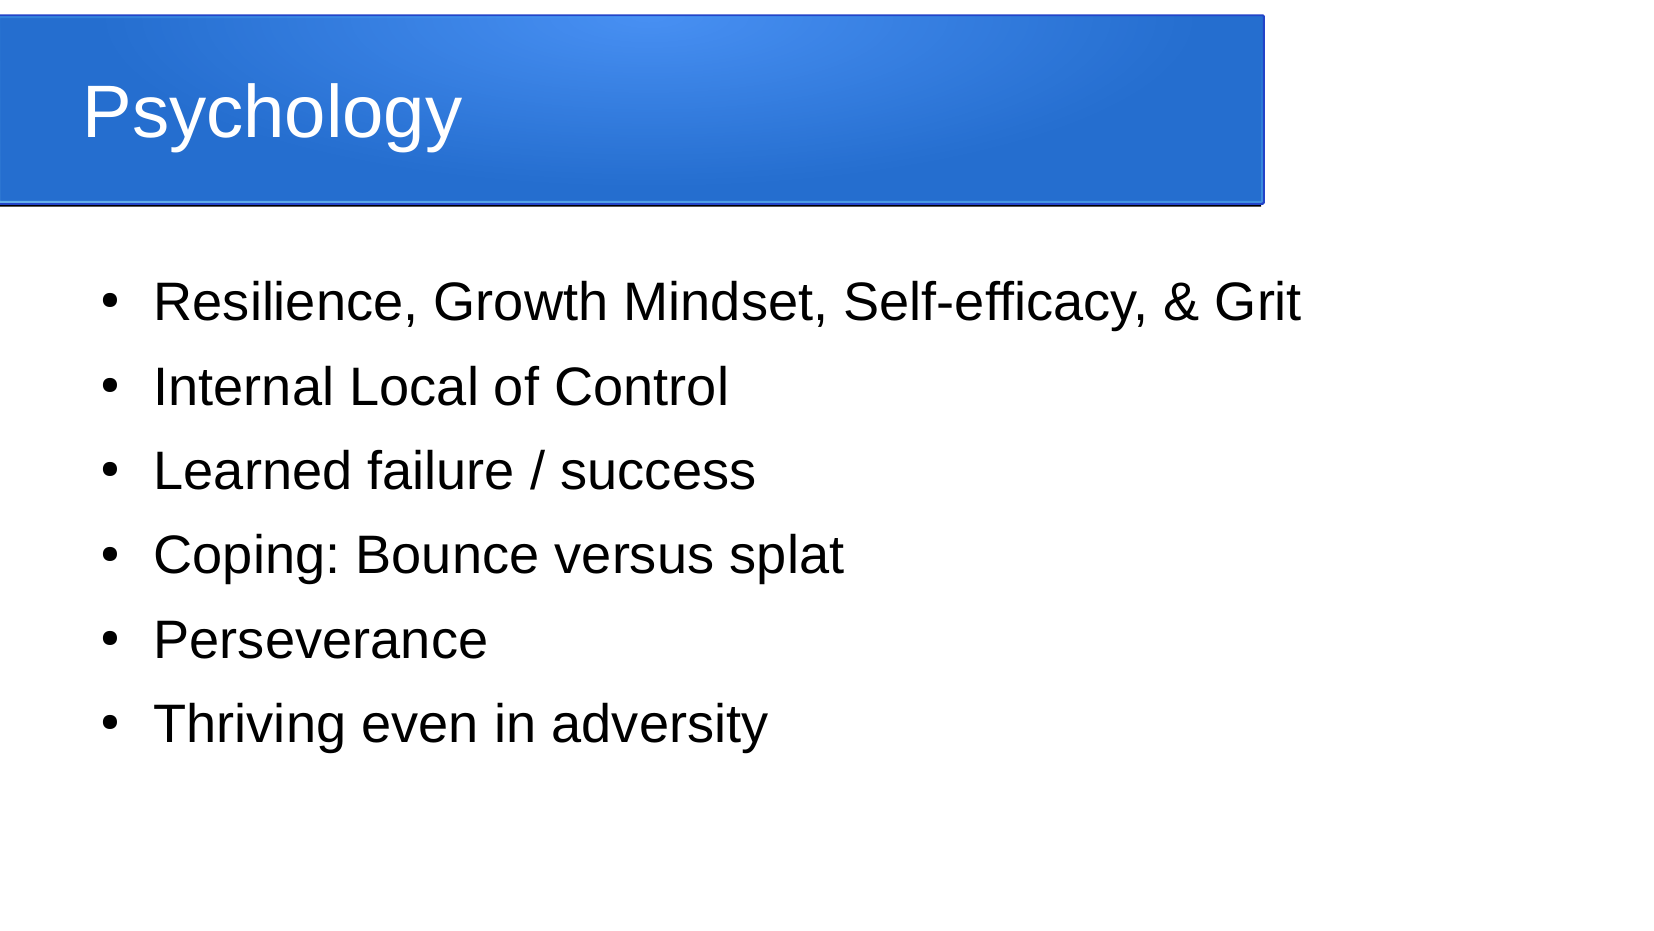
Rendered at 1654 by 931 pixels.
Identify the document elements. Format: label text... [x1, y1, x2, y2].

title Psychology [82, 35, 1235, 189]
list Resilience, Growth Mindset, Self-efficacy, & Grit Internal Local of Control Learned failure / success Coping: Bounce versus splat Perseverance Thriving even in adversity [82, 271, 1571, 851]
